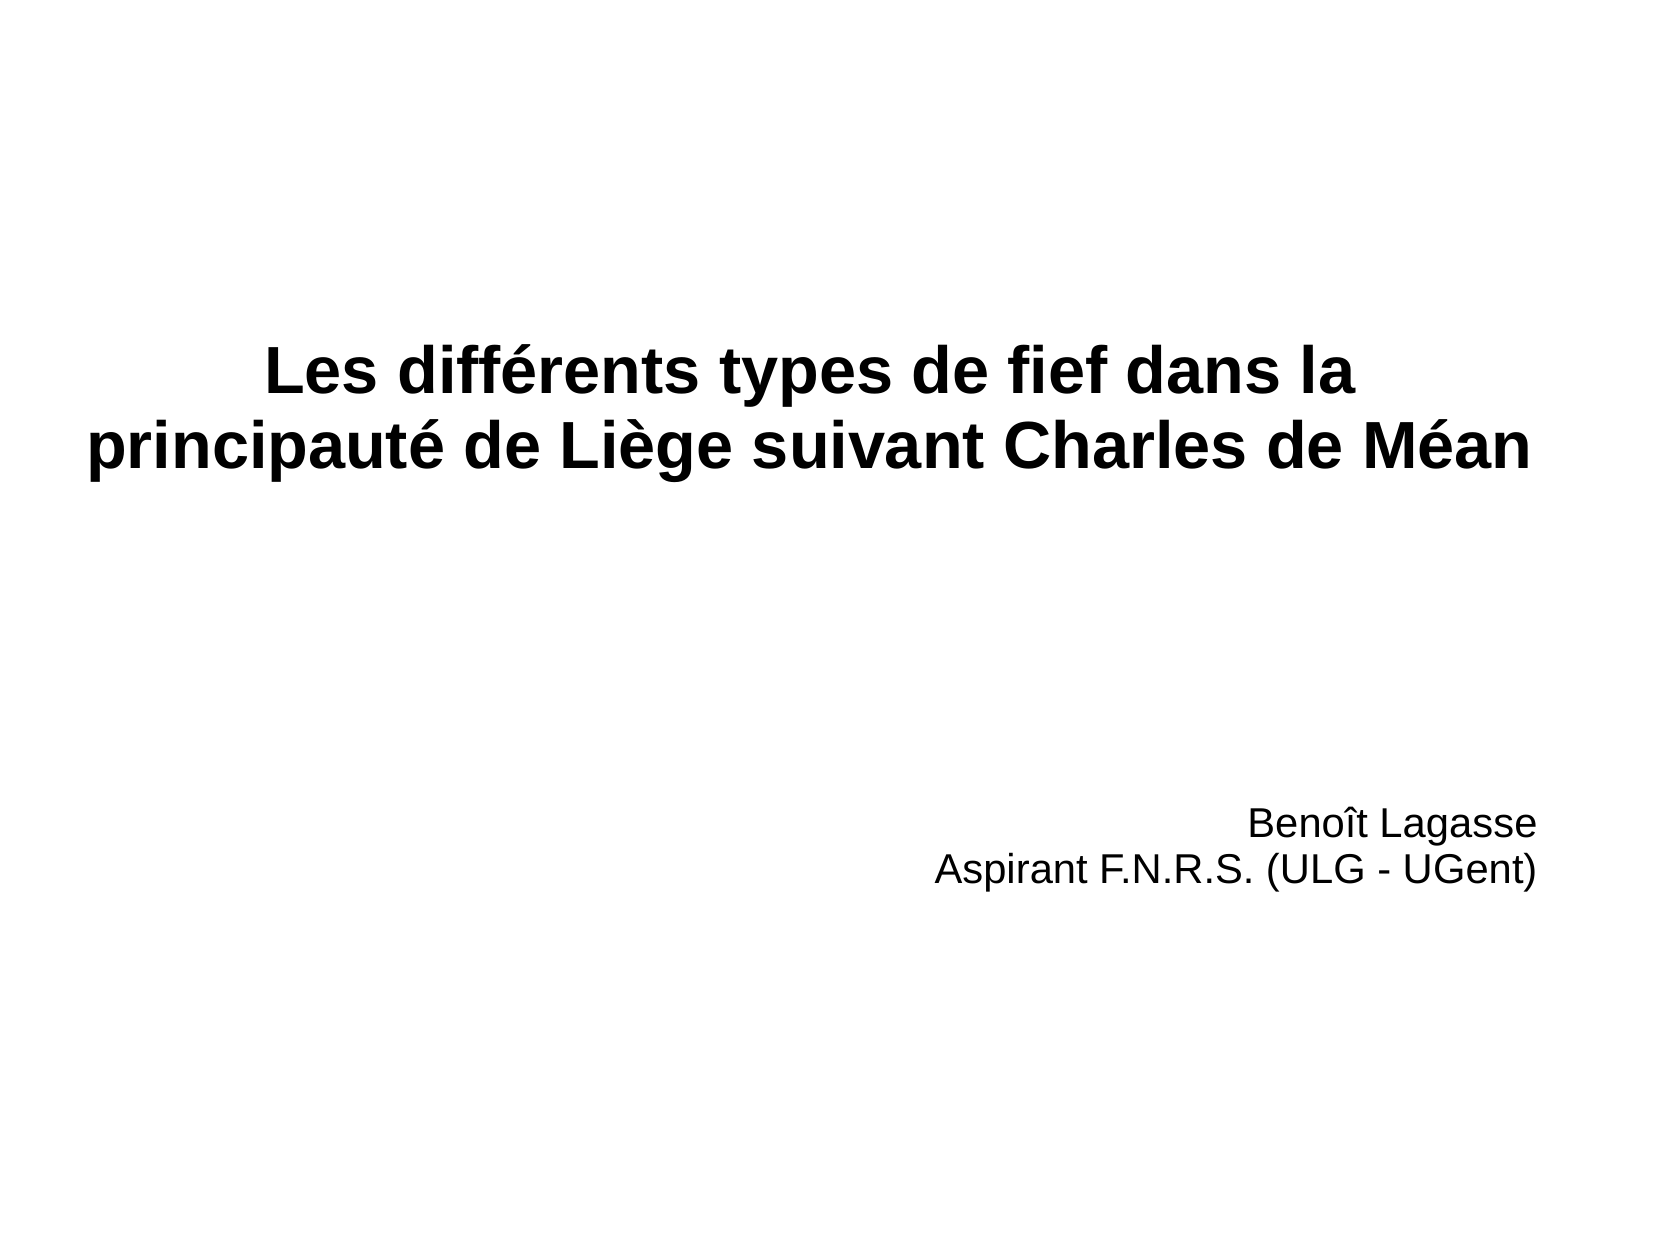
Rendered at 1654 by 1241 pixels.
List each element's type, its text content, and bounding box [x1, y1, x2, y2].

subtitle Les différents types de fief dans la principauté de Liège suivant Charles de Méan Benoît Lagasse Aspirant F.N.R.S. (ULG - UGent) [82, 178, 1538, 898]
